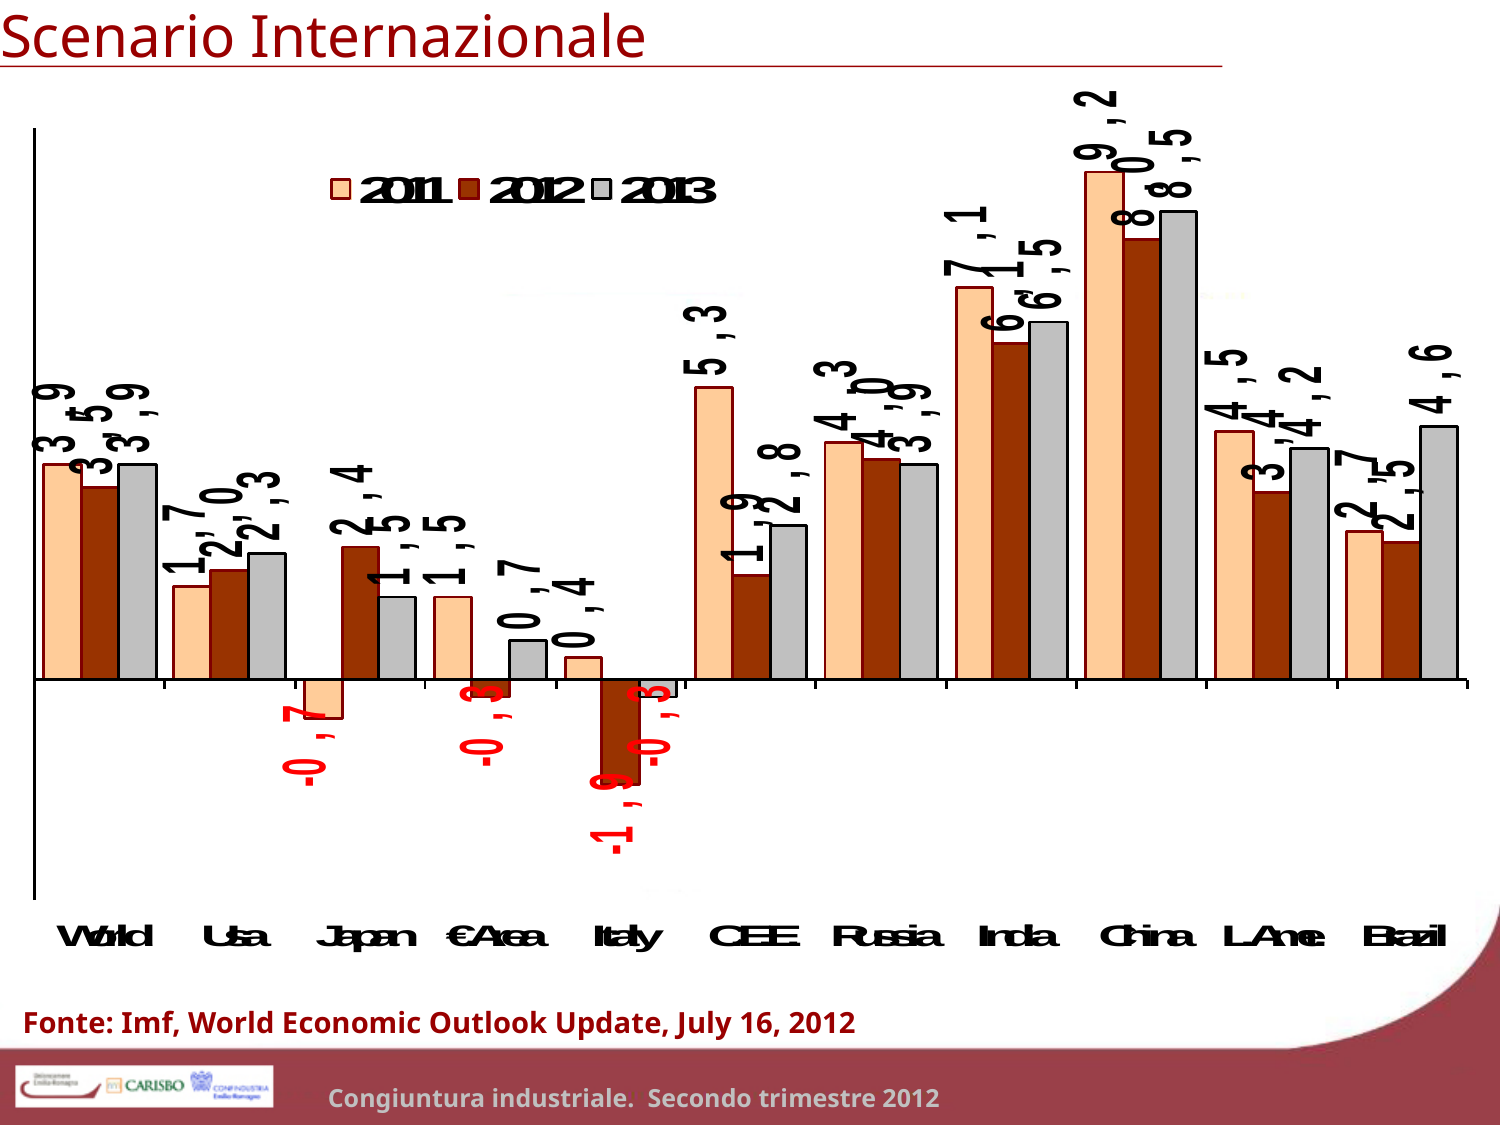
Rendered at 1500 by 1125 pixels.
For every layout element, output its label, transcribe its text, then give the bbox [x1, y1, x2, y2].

text_box Congiuntura industriale. Secondo trimestre 2012 [312, 1054, 1376, 1121]
text_box Fonte: Imf, World Economic Outlook Update, July 16, 2012 [0, 996, 1276, 1048]
title Scenario Internazionale [0, 0, 1276, 79]
picture [25, 90, 1475, 978]
